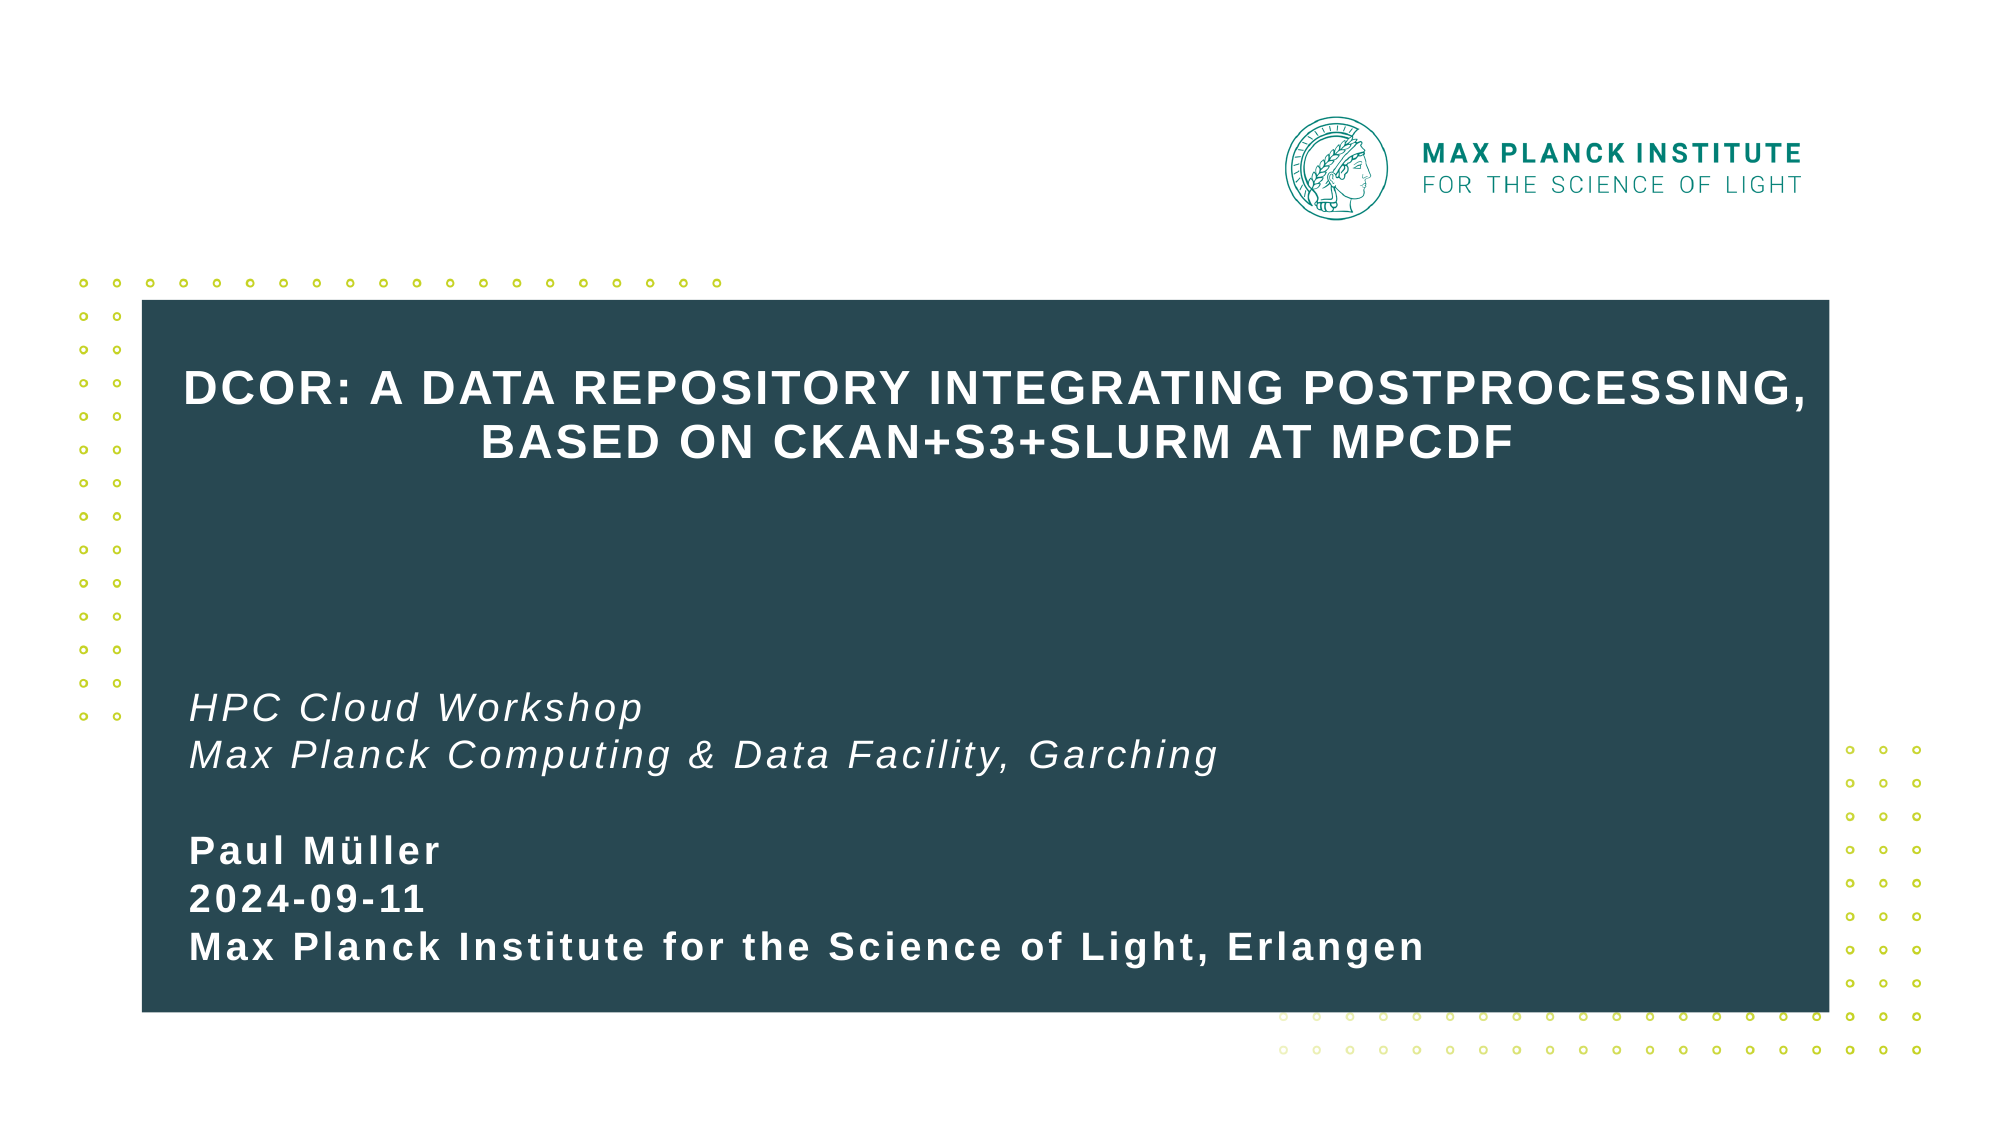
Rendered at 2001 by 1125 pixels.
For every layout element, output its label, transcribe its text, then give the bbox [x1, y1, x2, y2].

subtitle HPC Cloud Workshop Max Planck Computing & Data Facility, Garching Paul Müller 2024-09-11 Max Planck Institute for the Science of Light, Erlangen [188, 614, 1689, 969]
title DCOR: A data repository integrating postprocessing, based on CKAN+S3+SLURM at MPCDF [153, 360, 1842, 715]
text_box [141, 299, 1830, 1013]
picture [0, 0, 2001, 1125]
